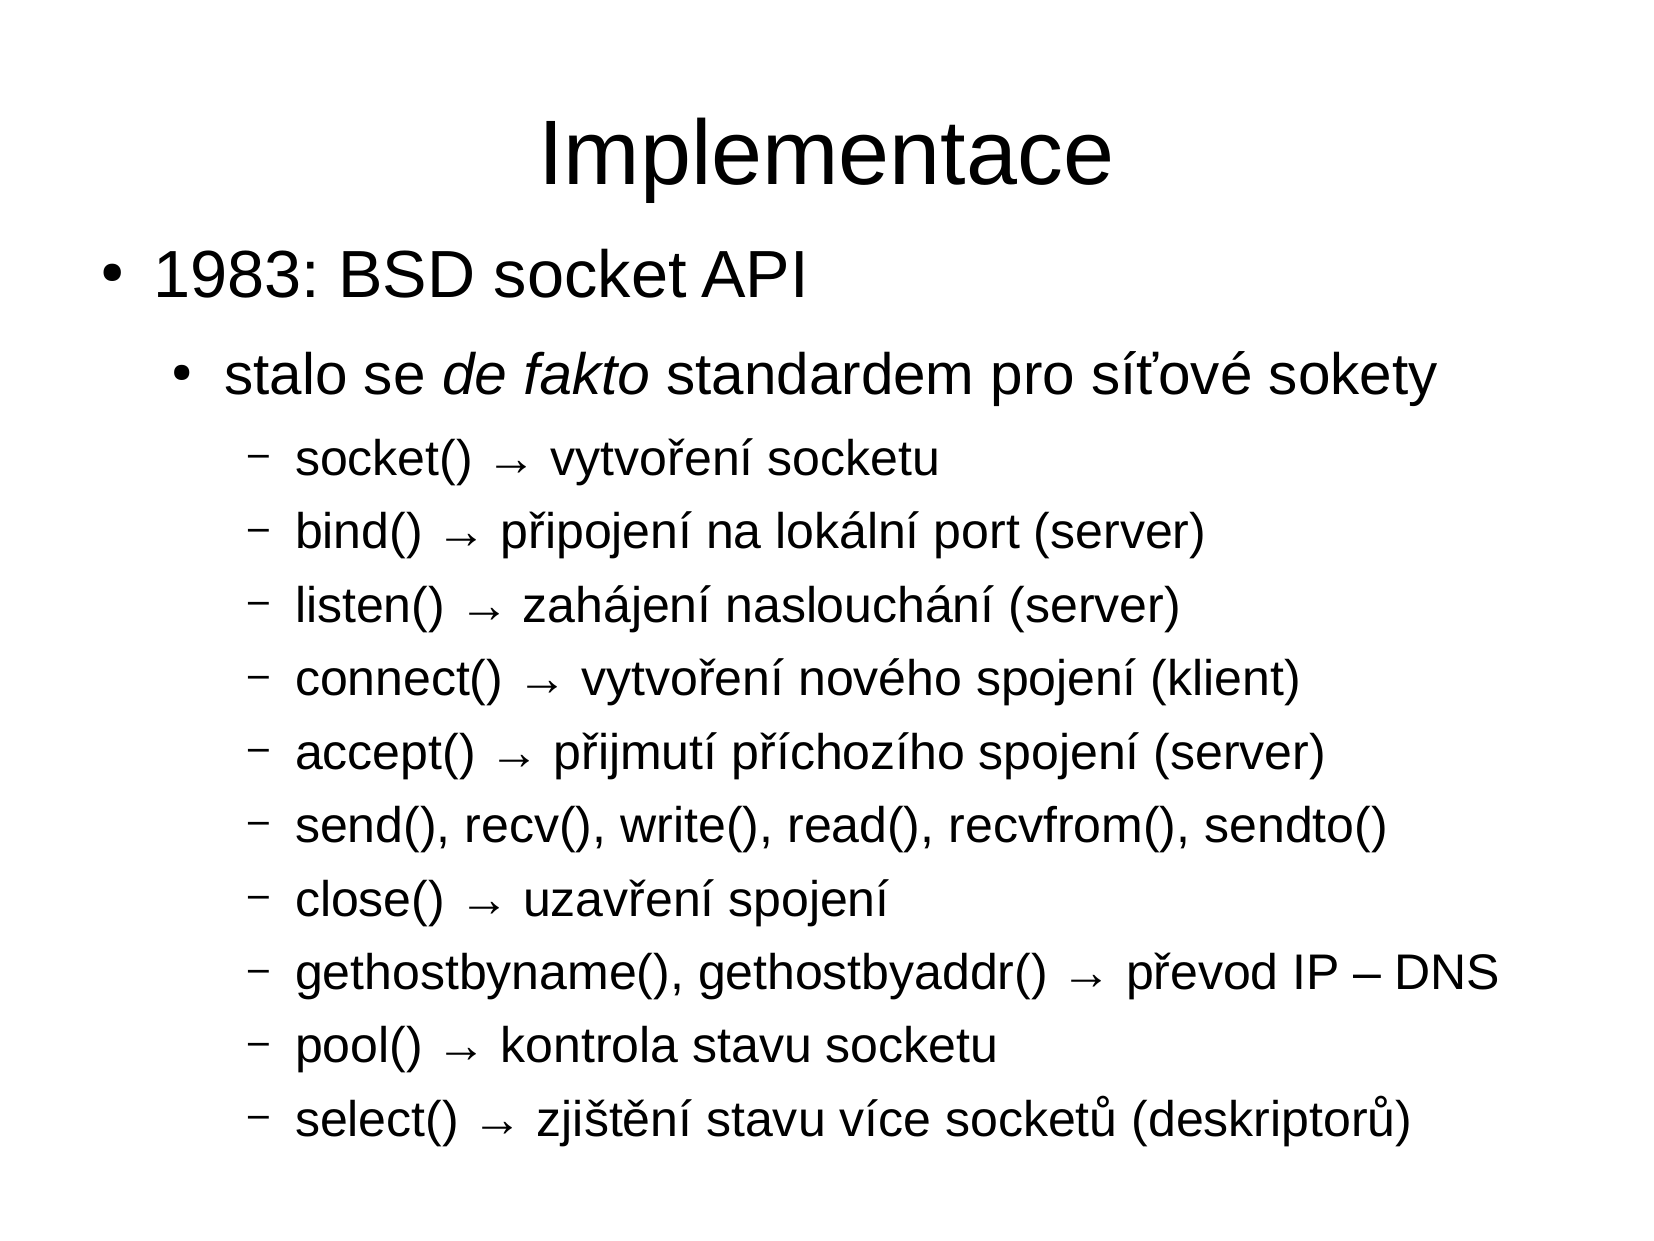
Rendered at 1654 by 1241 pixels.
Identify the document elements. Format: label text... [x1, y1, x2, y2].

list 1983: BSD socket API stalo se de fakto standardem pro síťové sokety socket() → vytvoření socketu bind() → připojení na lokální port (server) listen() → zahájení naslouchání (server) connect() → vytvoření nového spojení (klient) accept() → přijmutí příchozího spojení (server) send(), recv(), write(), read(), recvfrom(), sendto() close() → uzavření spojení gethostbyname(), gethostbyaddr() → převod IP – DNS pool() → kontrola stavu socketu select() → zjištění stavu více socketů (deskriptorů) [82, 237, 1571, 1147]
title Implementace [82, 56, 1571, 237]
